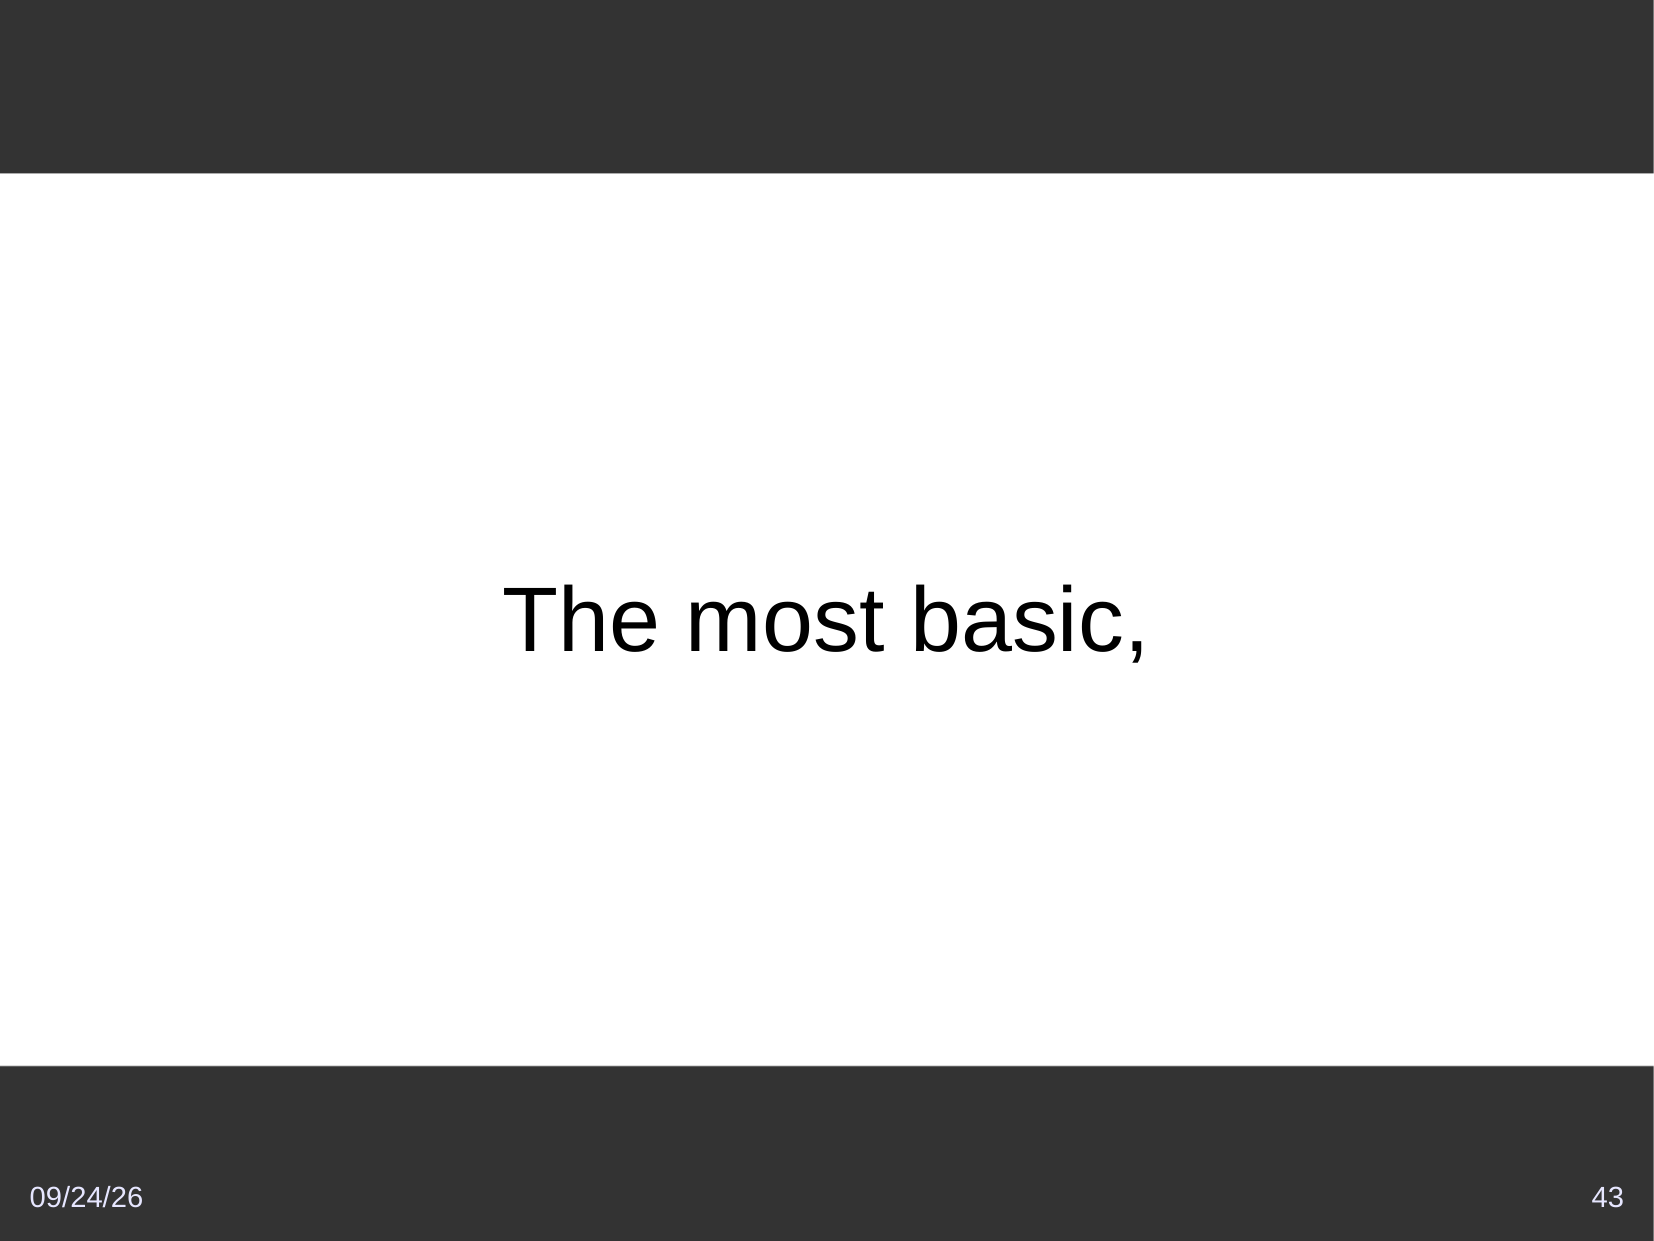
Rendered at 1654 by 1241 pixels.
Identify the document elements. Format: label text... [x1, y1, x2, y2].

picture [0, 0, 1654, 1241]
subtitle The most basic, [29, 214, 1625, 1027]
